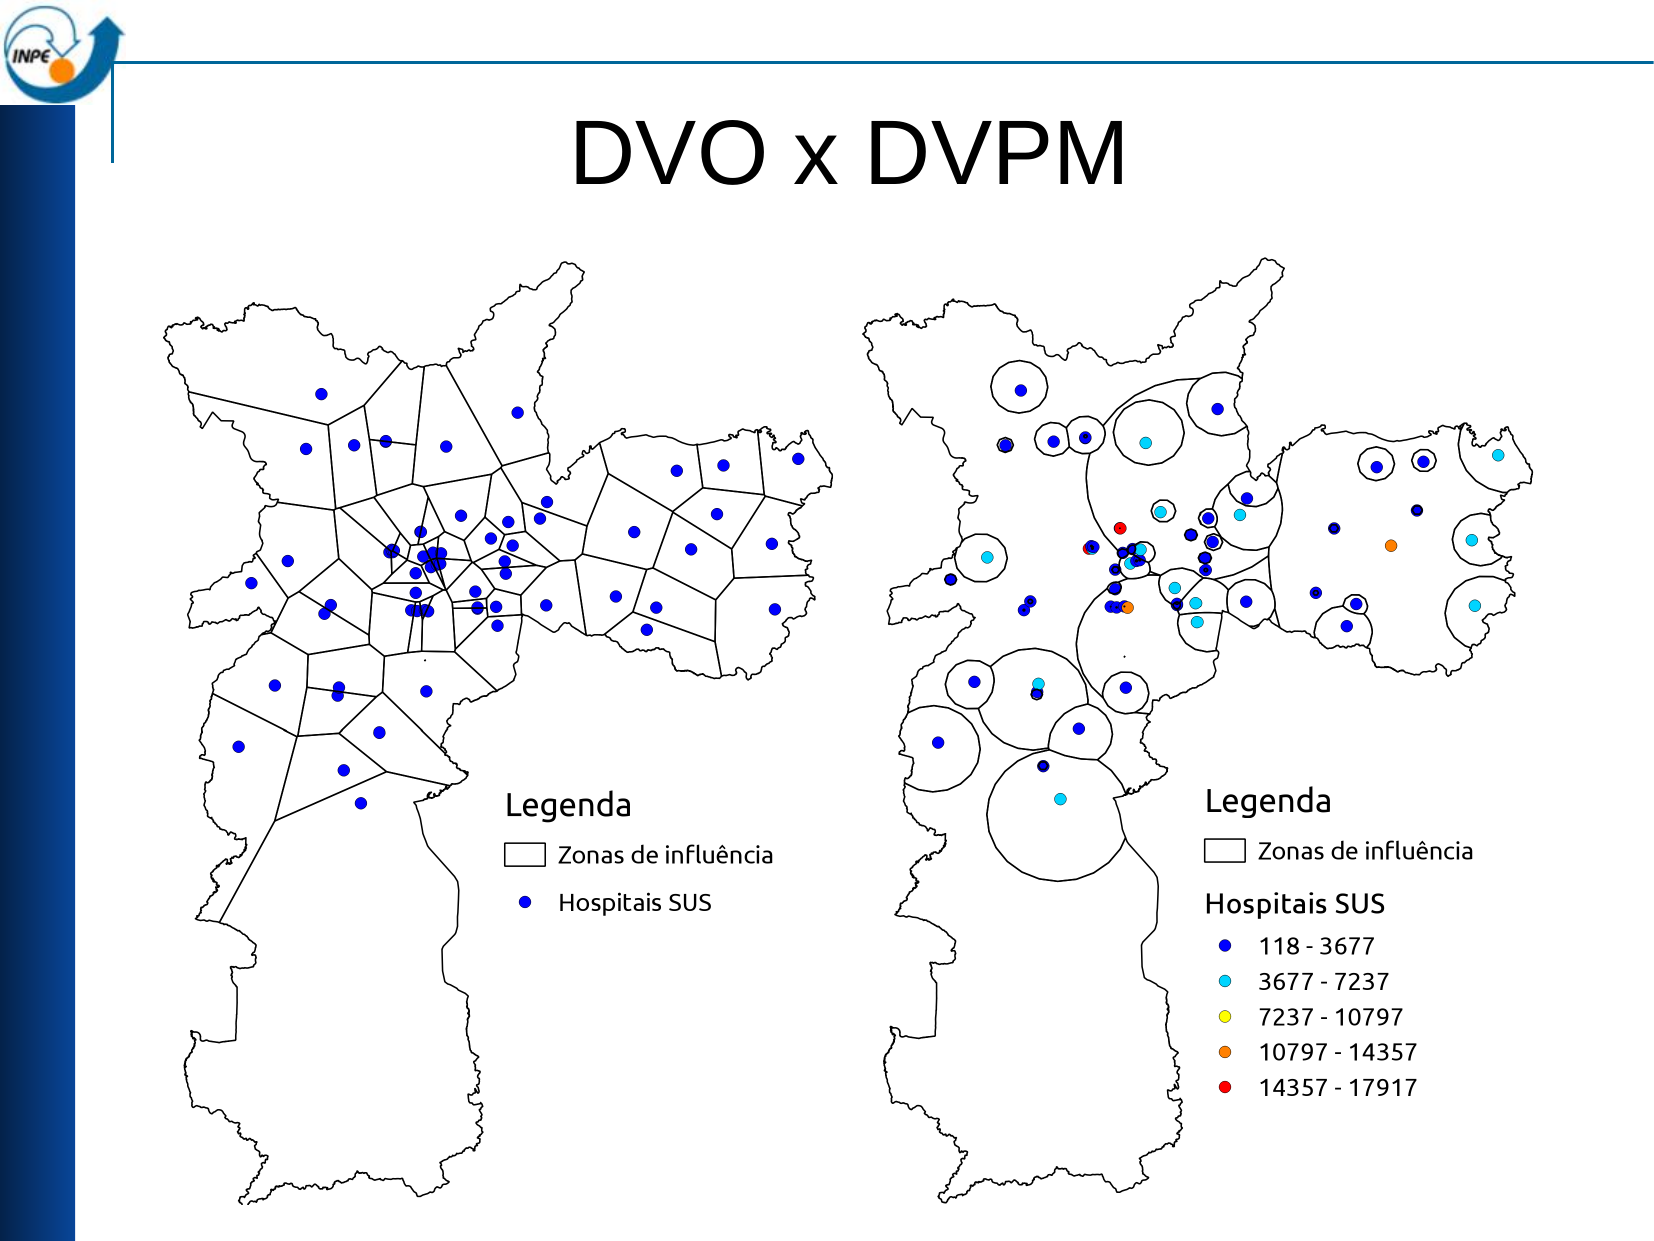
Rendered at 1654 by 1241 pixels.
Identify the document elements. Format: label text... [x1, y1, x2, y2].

picture [862, 254, 1539, 1217]
picture [0, 0, 126, 105]
title DVO x DVPM [82, 49, 1619, 257]
picture [153, 255, 839, 1205]
